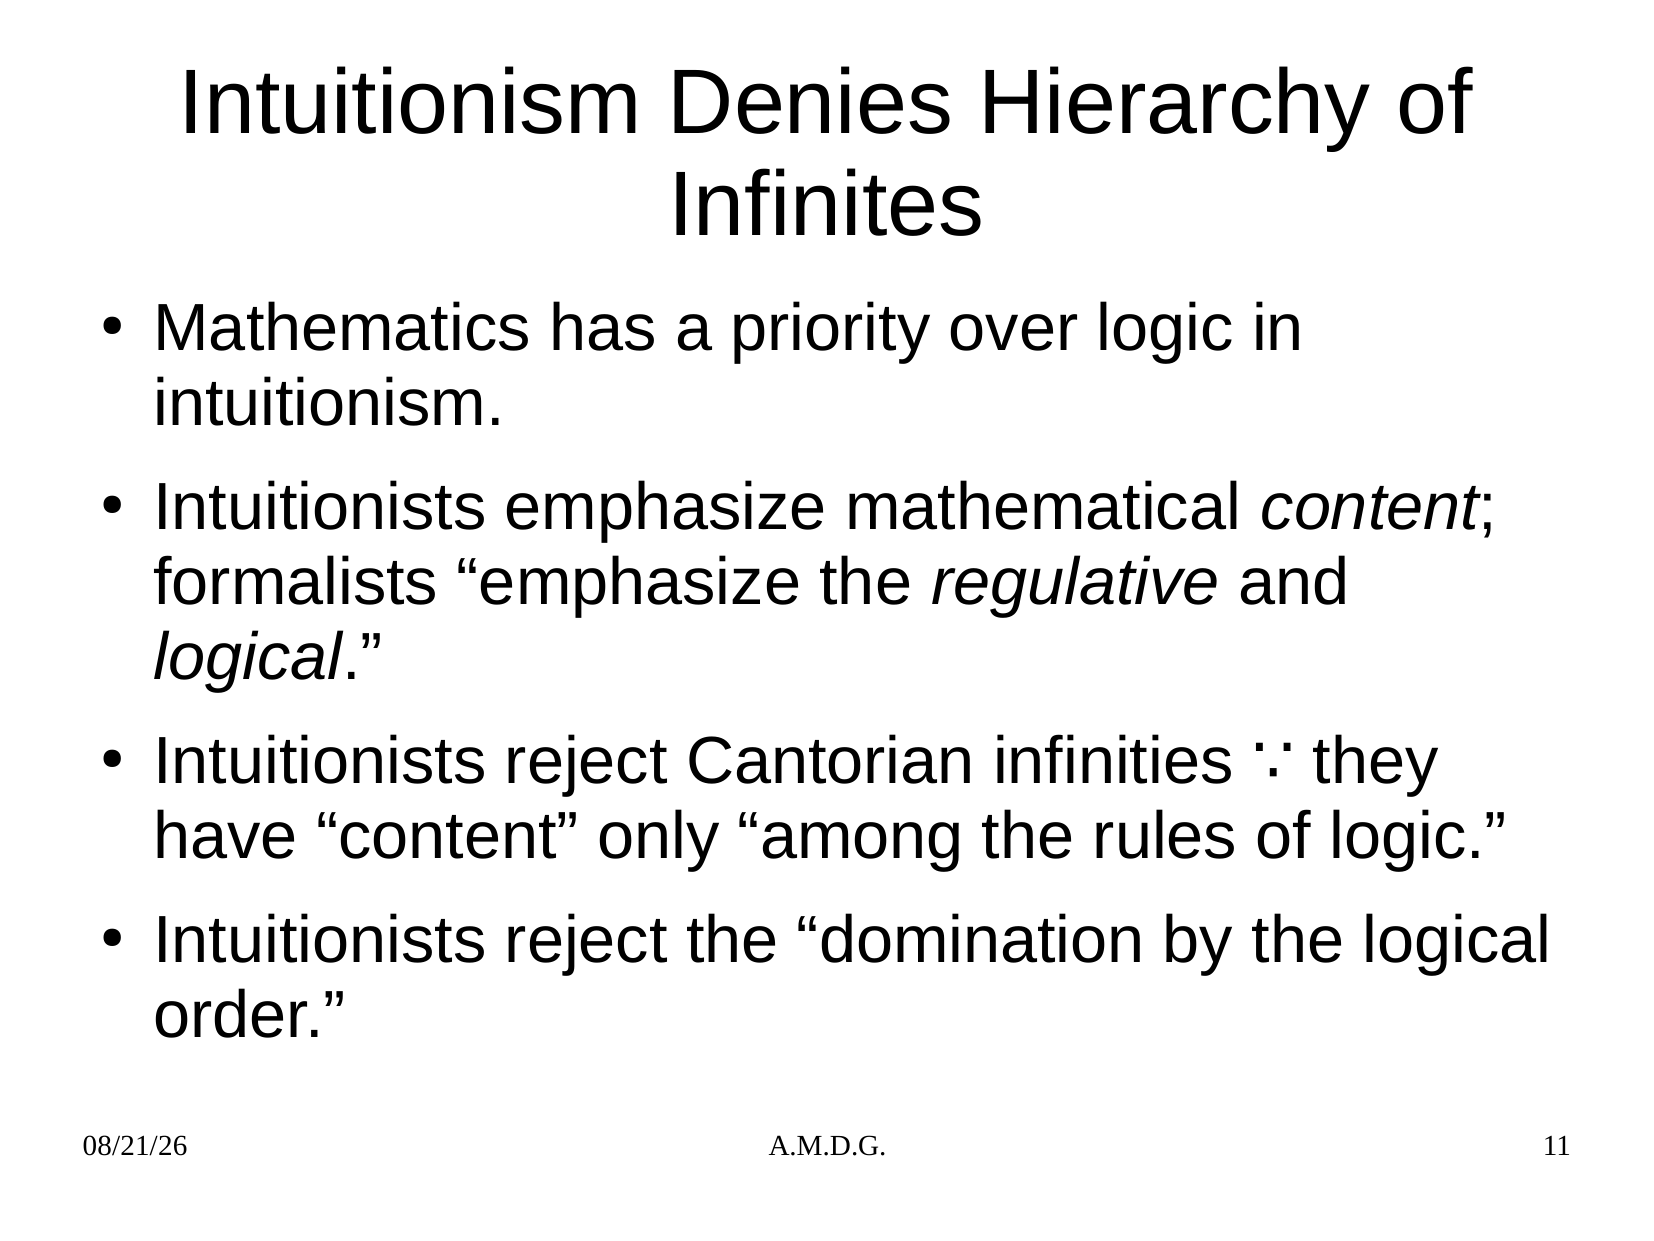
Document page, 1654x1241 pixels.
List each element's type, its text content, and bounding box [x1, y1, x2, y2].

title Intuitionism Denies Hierarchy of Infinites [82, 49, 1571, 257]
list Mathematics has a priority over logic in intuitionism. Intuitionists emphasize mathematical content; formalists “emphasize the regulative and logical.” Intuitionists reject Cantorian infinities ∵ they have “content” only “among the rules of logic.” Intuitionists reject the “domination by the logical order.” [82, 290, 1571, 1109]
